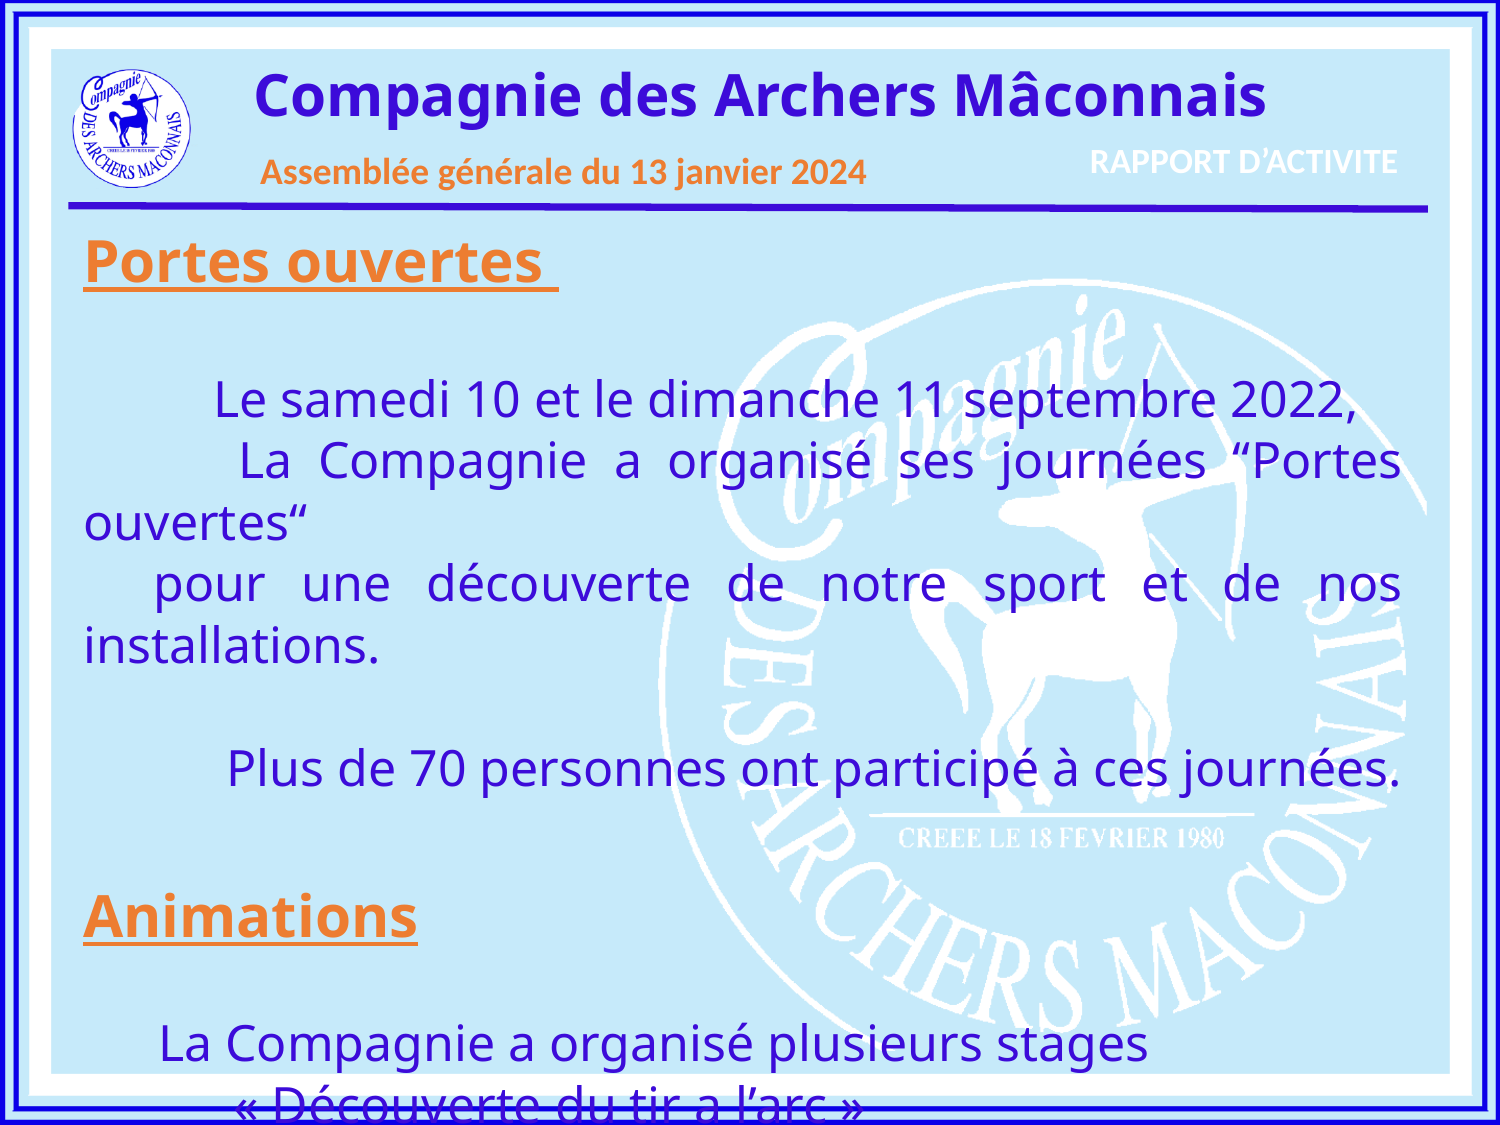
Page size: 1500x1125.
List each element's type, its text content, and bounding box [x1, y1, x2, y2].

text_box RAPPORT D’ACTIVITE [1074, 143, 1428, 194]
text_box Portes ouvertes Le samedi 10 et le dimanche 11 septembre 2022, La Compagnie a organisé ses journées “Portes ouvertes“ pour une découverte de notre sport et de nos installations. Plus de 70 personnes ont participé à ces journées. Animations La Compagnie a organisé plusieurs stages « Découverte du tir a l’arc » au profit de différents partenaires [68, 218, 1428, 1060]
picture [68, 63, 198, 197]
title Compagnie des Archers Mâconnais [238, 57, 1307, 137]
subtitle Assemblée générale du 13 janvier 2024 [211, 144, 969, 202]
